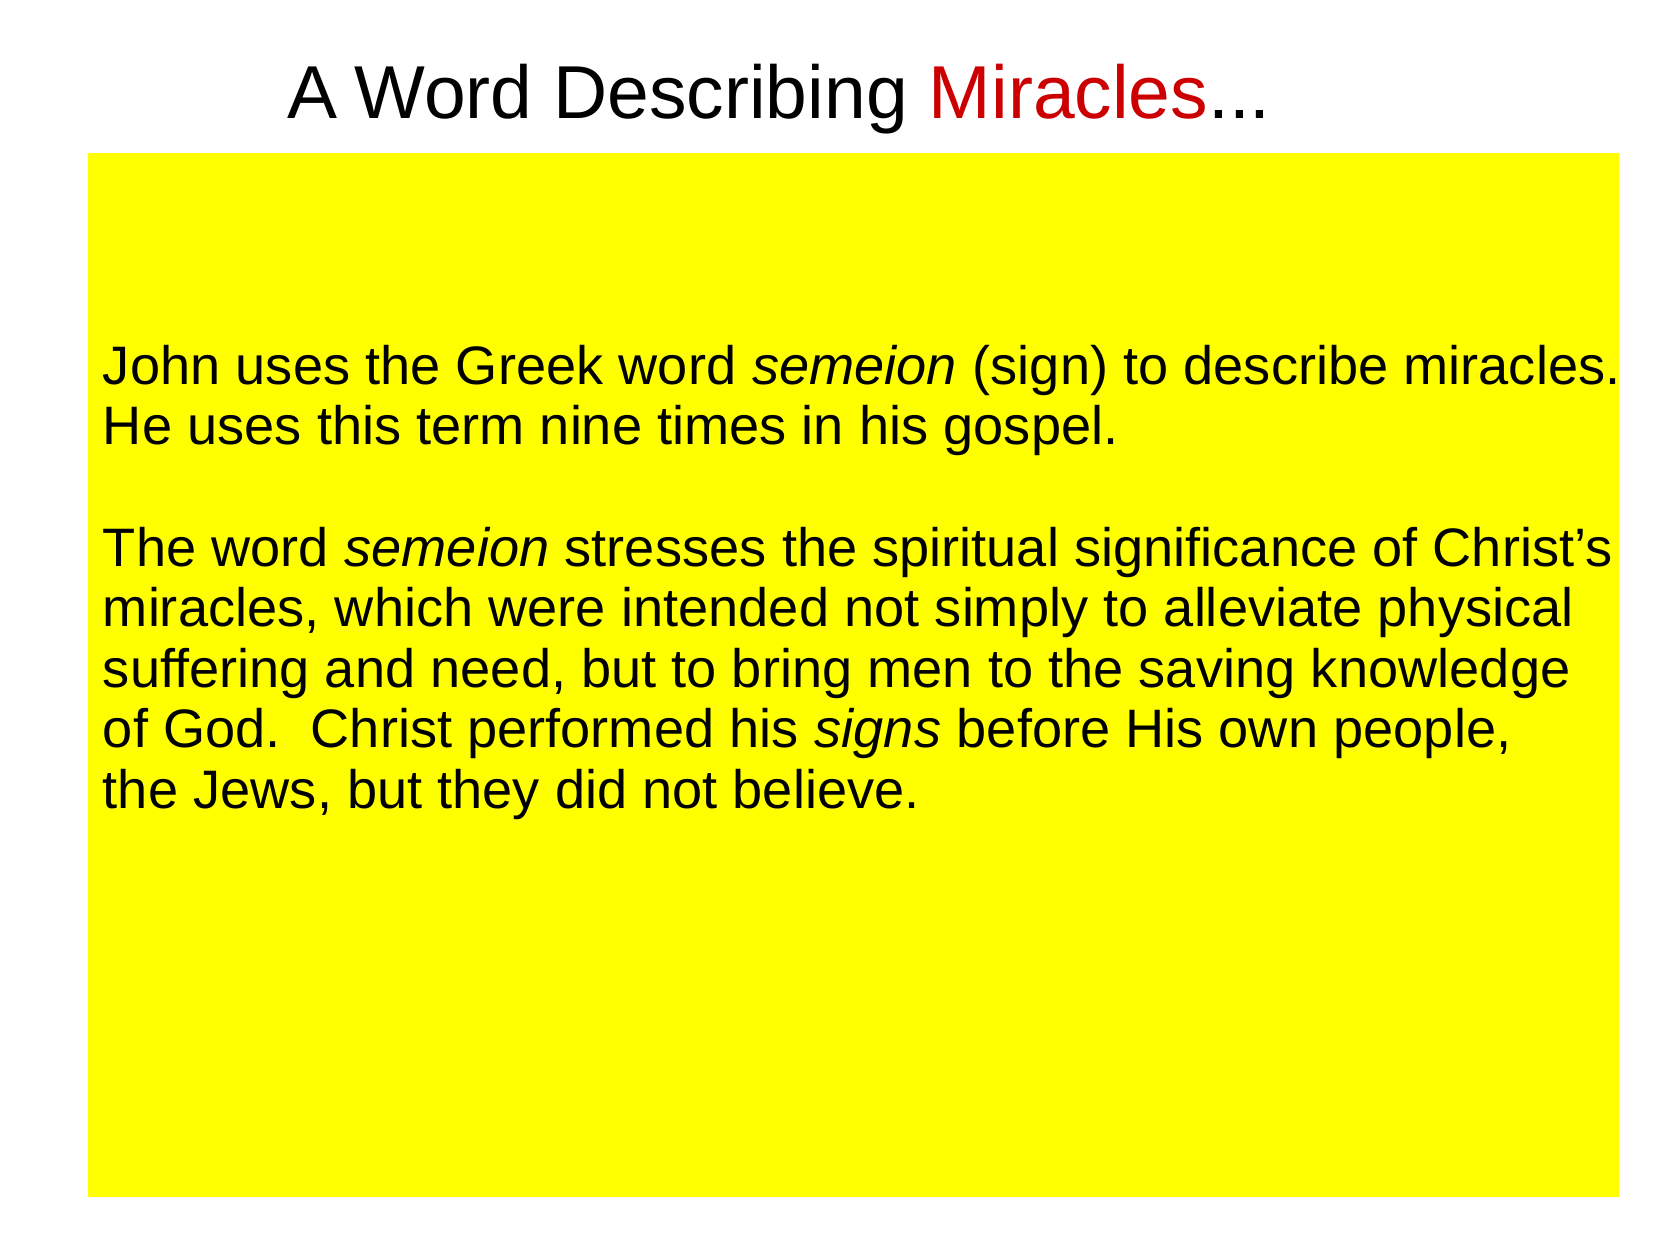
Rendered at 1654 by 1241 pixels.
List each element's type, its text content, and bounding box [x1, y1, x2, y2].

text_box [88, 153, 1619, 1197]
text_box John uses the Greek word semeion (sign) to describe miracles. He uses this term nine times in his gospel. The word semeion stresses the spiritual significance of Christ’s miracles, which were intended not simply to alleviate physical suffering and need, but to bring men to the saving knowledge of God. Christ performed his signs before His own people, the Jews, but they did not believe. [88, 225, 1554, 931]
text_box A Word Describing Miracles... [273, 42, 1619, 153]
text_box [1554, 661, 1563, 670]
text_box [1555, 358, 1571, 367]
